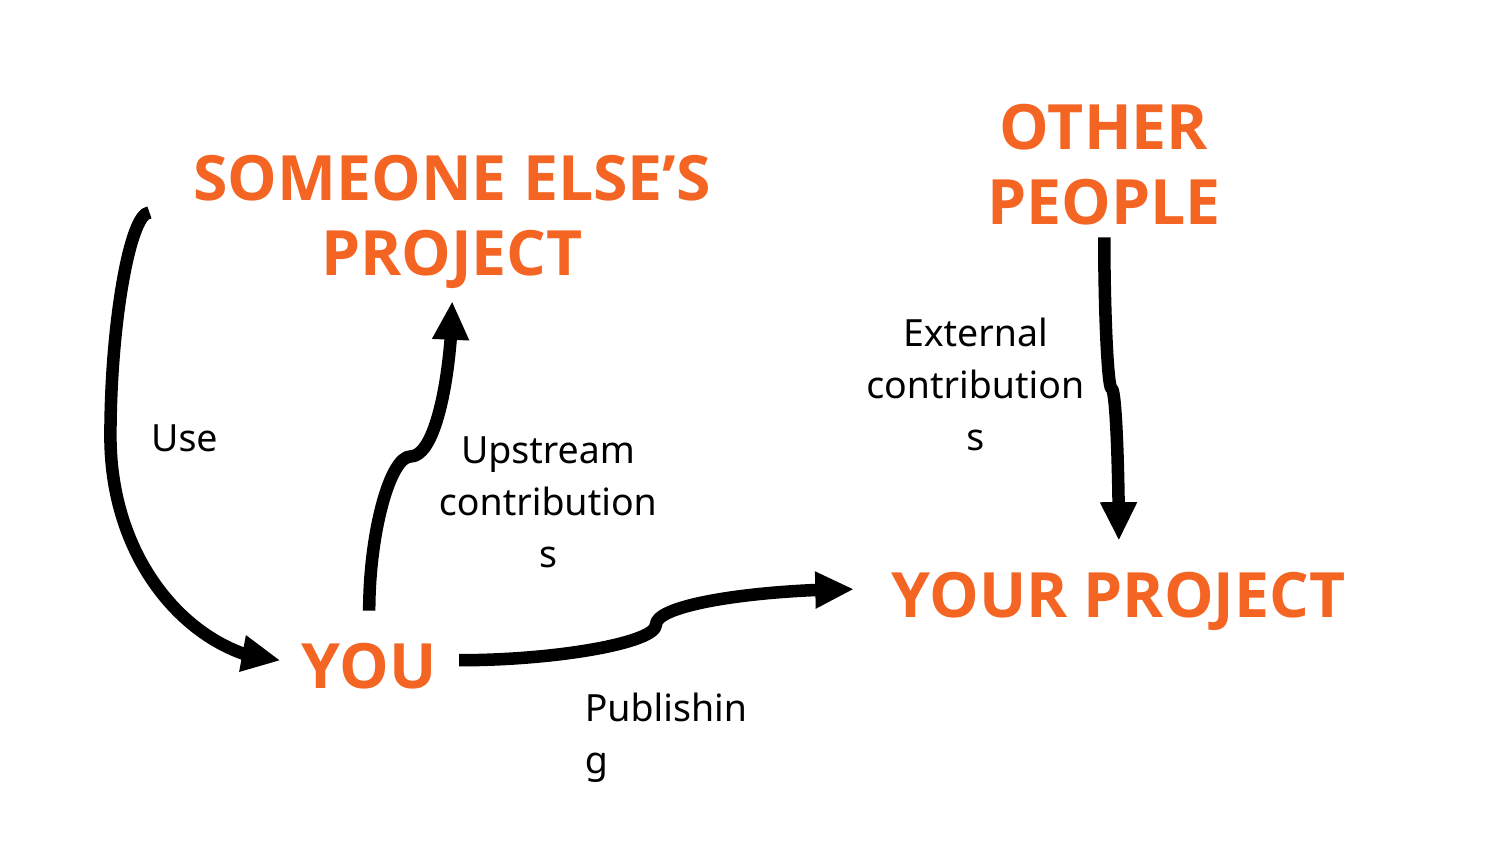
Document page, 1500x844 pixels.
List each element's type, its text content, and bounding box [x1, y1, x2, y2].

list Upstream contributions [420, 404, 676, 486]
title SOMEONE ELSE’S PROJECT [149, 122, 755, 303]
title OTHER PEOPLE [945, 71, 1264, 238]
list Publishing [569, 662, 780, 744]
list External contributions [843, 287, 1108, 369]
title YOUR PROJECT [852, 539, 1385, 639]
list Use [114, 392, 255, 474]
title YOU [279, 610, 459, 710]
